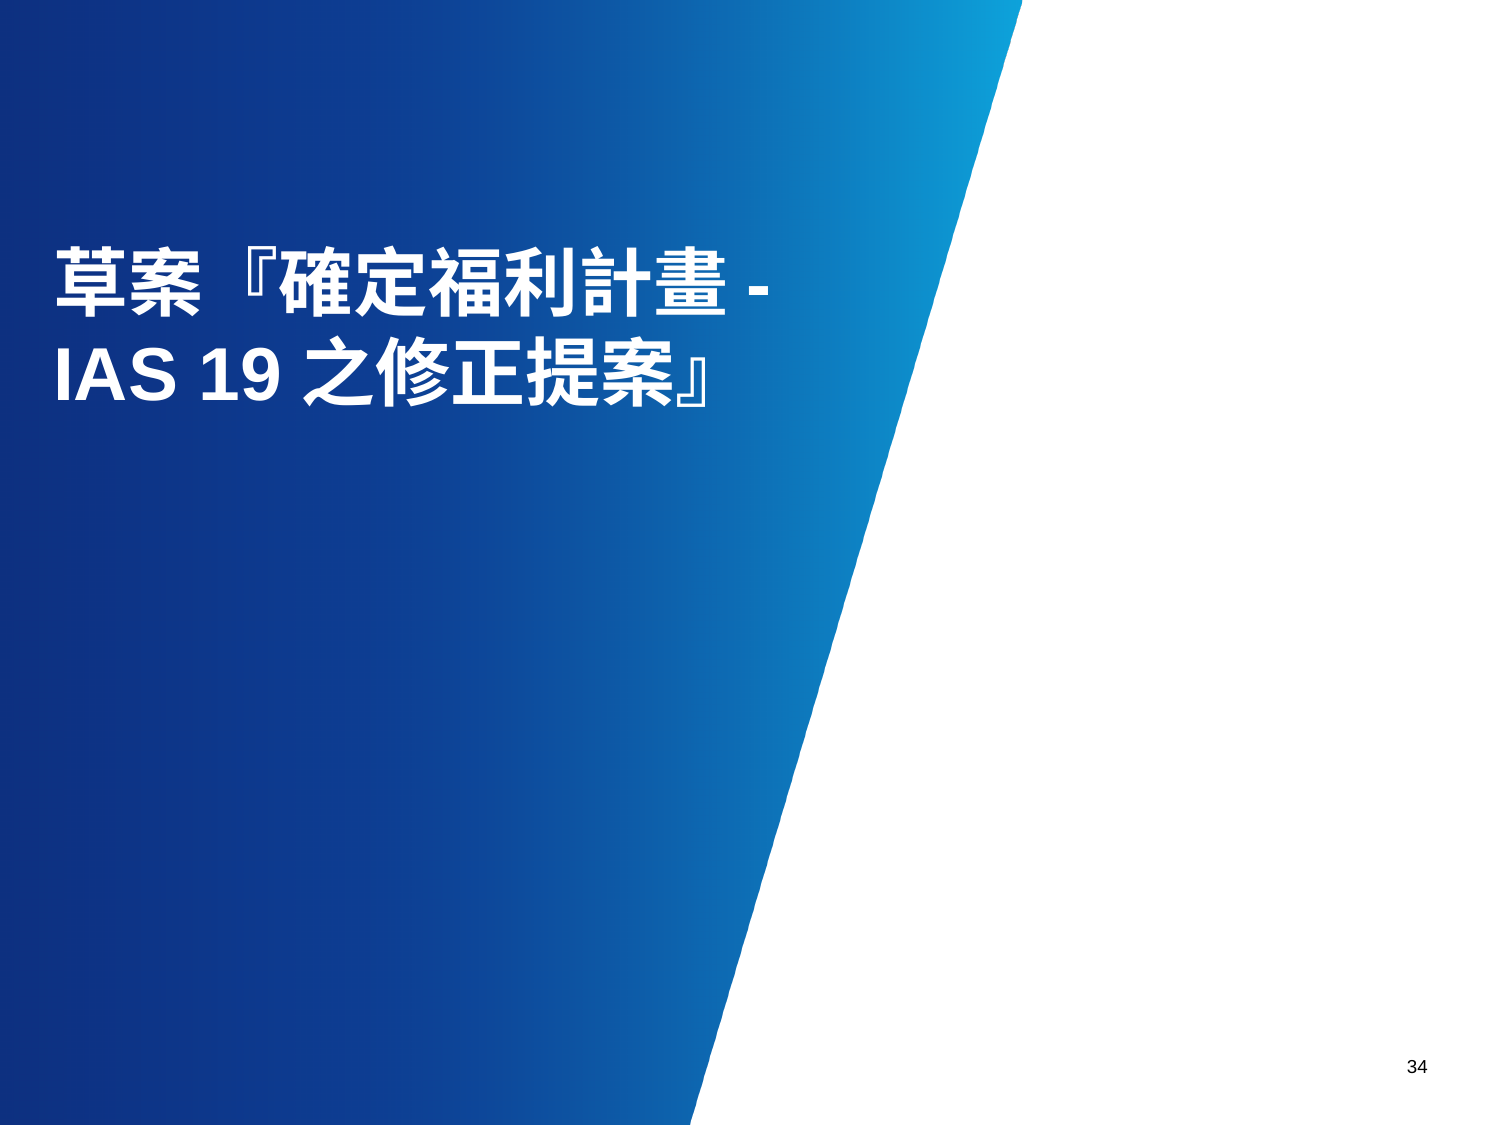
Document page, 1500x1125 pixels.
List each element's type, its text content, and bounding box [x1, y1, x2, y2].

text_box [1391, 1047, 1500, 1094]
title 草案『確定福利計畫-IAS 19之修正提案』 [53, 235, 850, 591]
